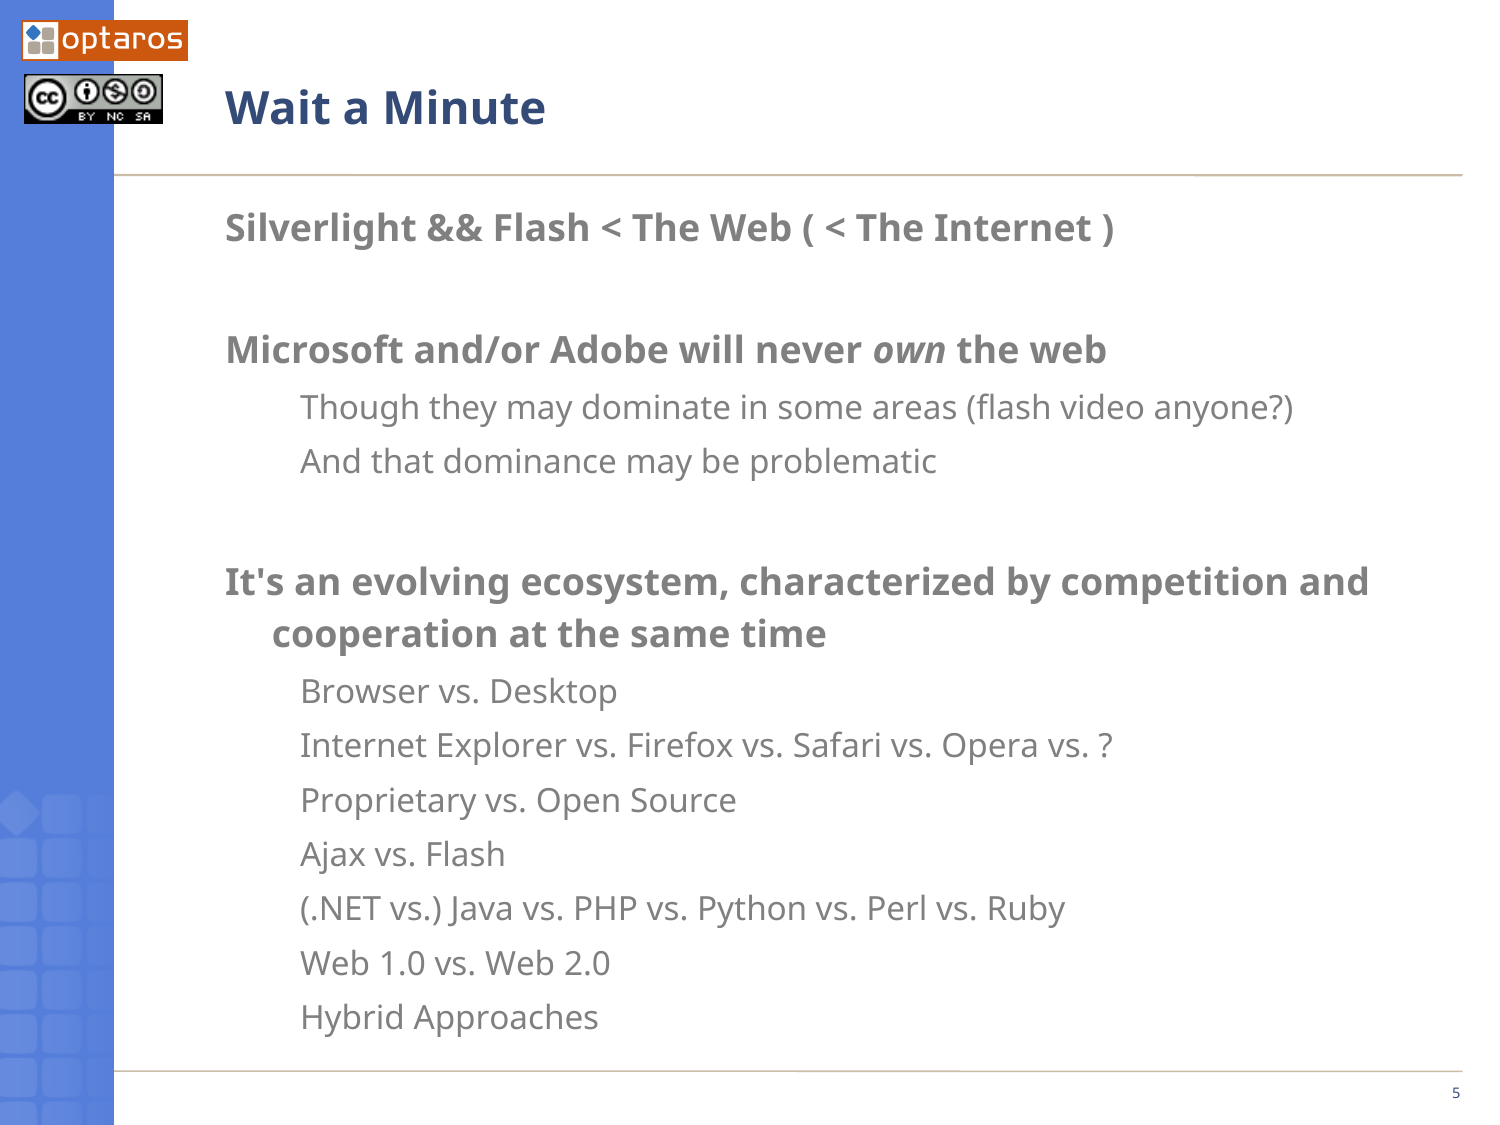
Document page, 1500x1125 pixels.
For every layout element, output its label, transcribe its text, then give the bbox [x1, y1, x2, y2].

list Silverlight && Flash < The Web ( < The Internet ) Microsoft and/or Adobe will never own the web Though they may dominate in some areas (flash video anyone?) And that dominance may be problematic It's an evolving ecosystem, characterized by competition and cooperation at the same time Browser vs. Desktop Internet Explorer vs. Firefox vs. Safari vs. Opera vs. ? Proprietary vs. Open Source Ajax vs. Flash (.NET vs.) Java vs. PHP vs. Python vs. Perl vs. Ruby Web 1.0 vs. Web 2.0 Hybrid Approaches [224, 200, 1463, 973]
picture [0, 0, 188, 1125]
title Wait a Minute [224, 44, 1463, 168]
